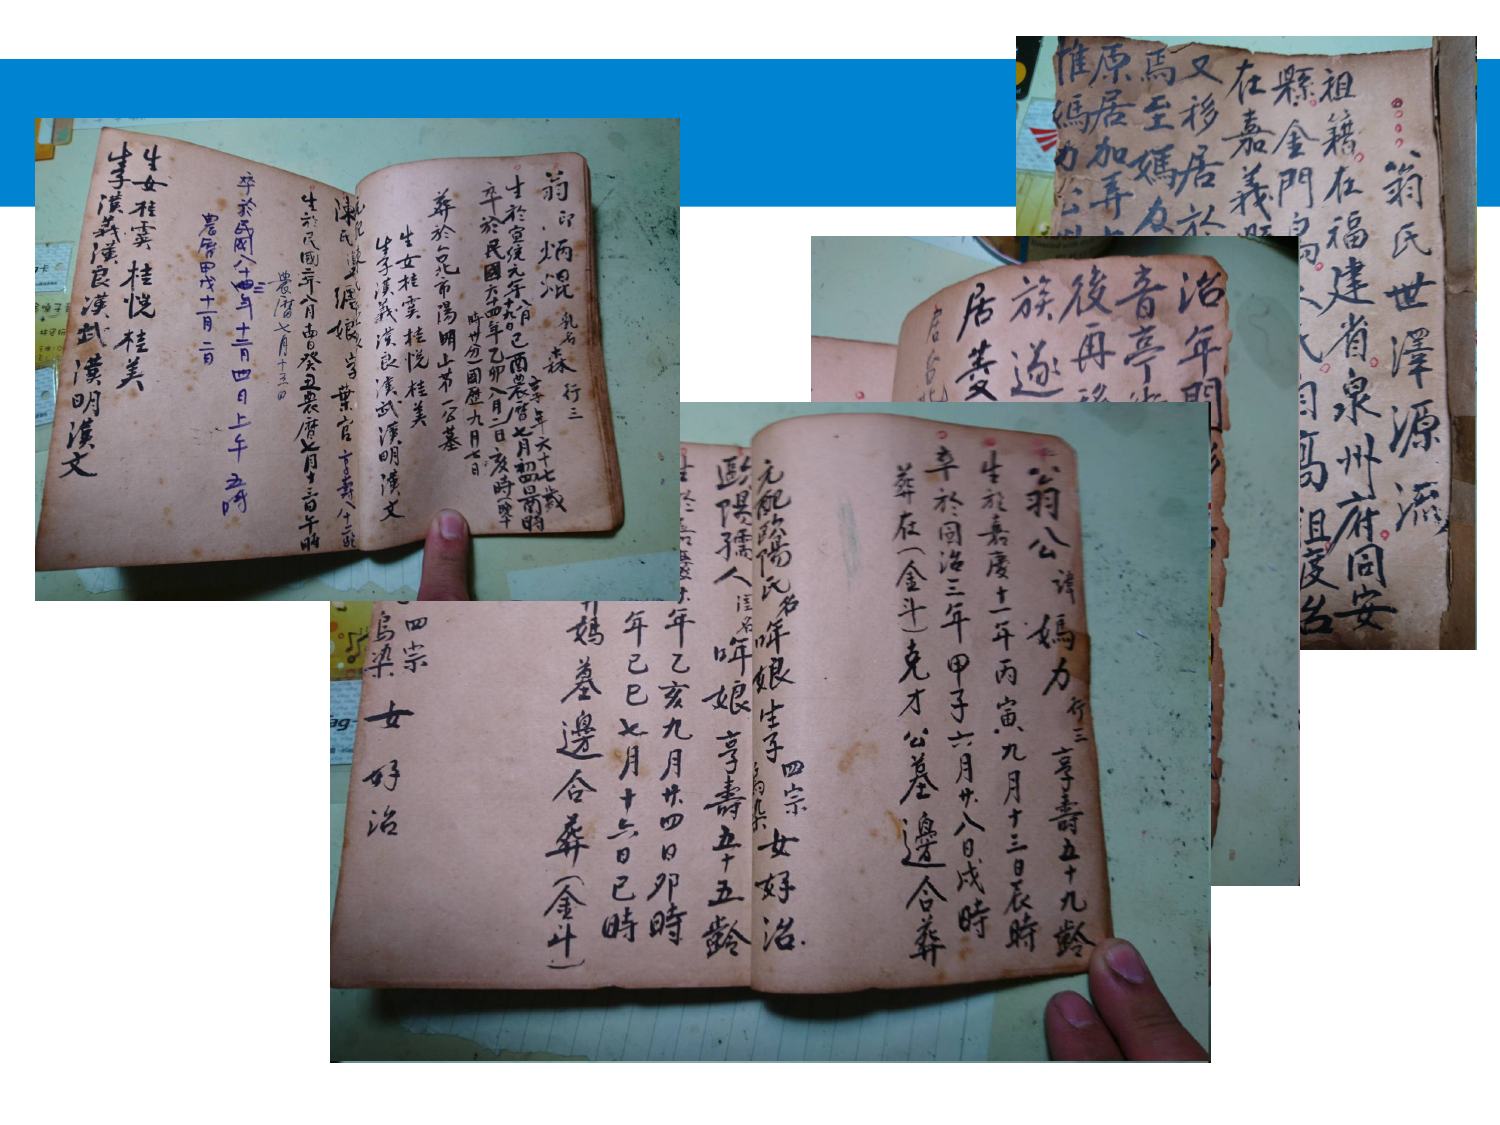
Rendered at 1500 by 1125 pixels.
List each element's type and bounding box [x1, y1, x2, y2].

picture [35, 36, 1477, 1063]
